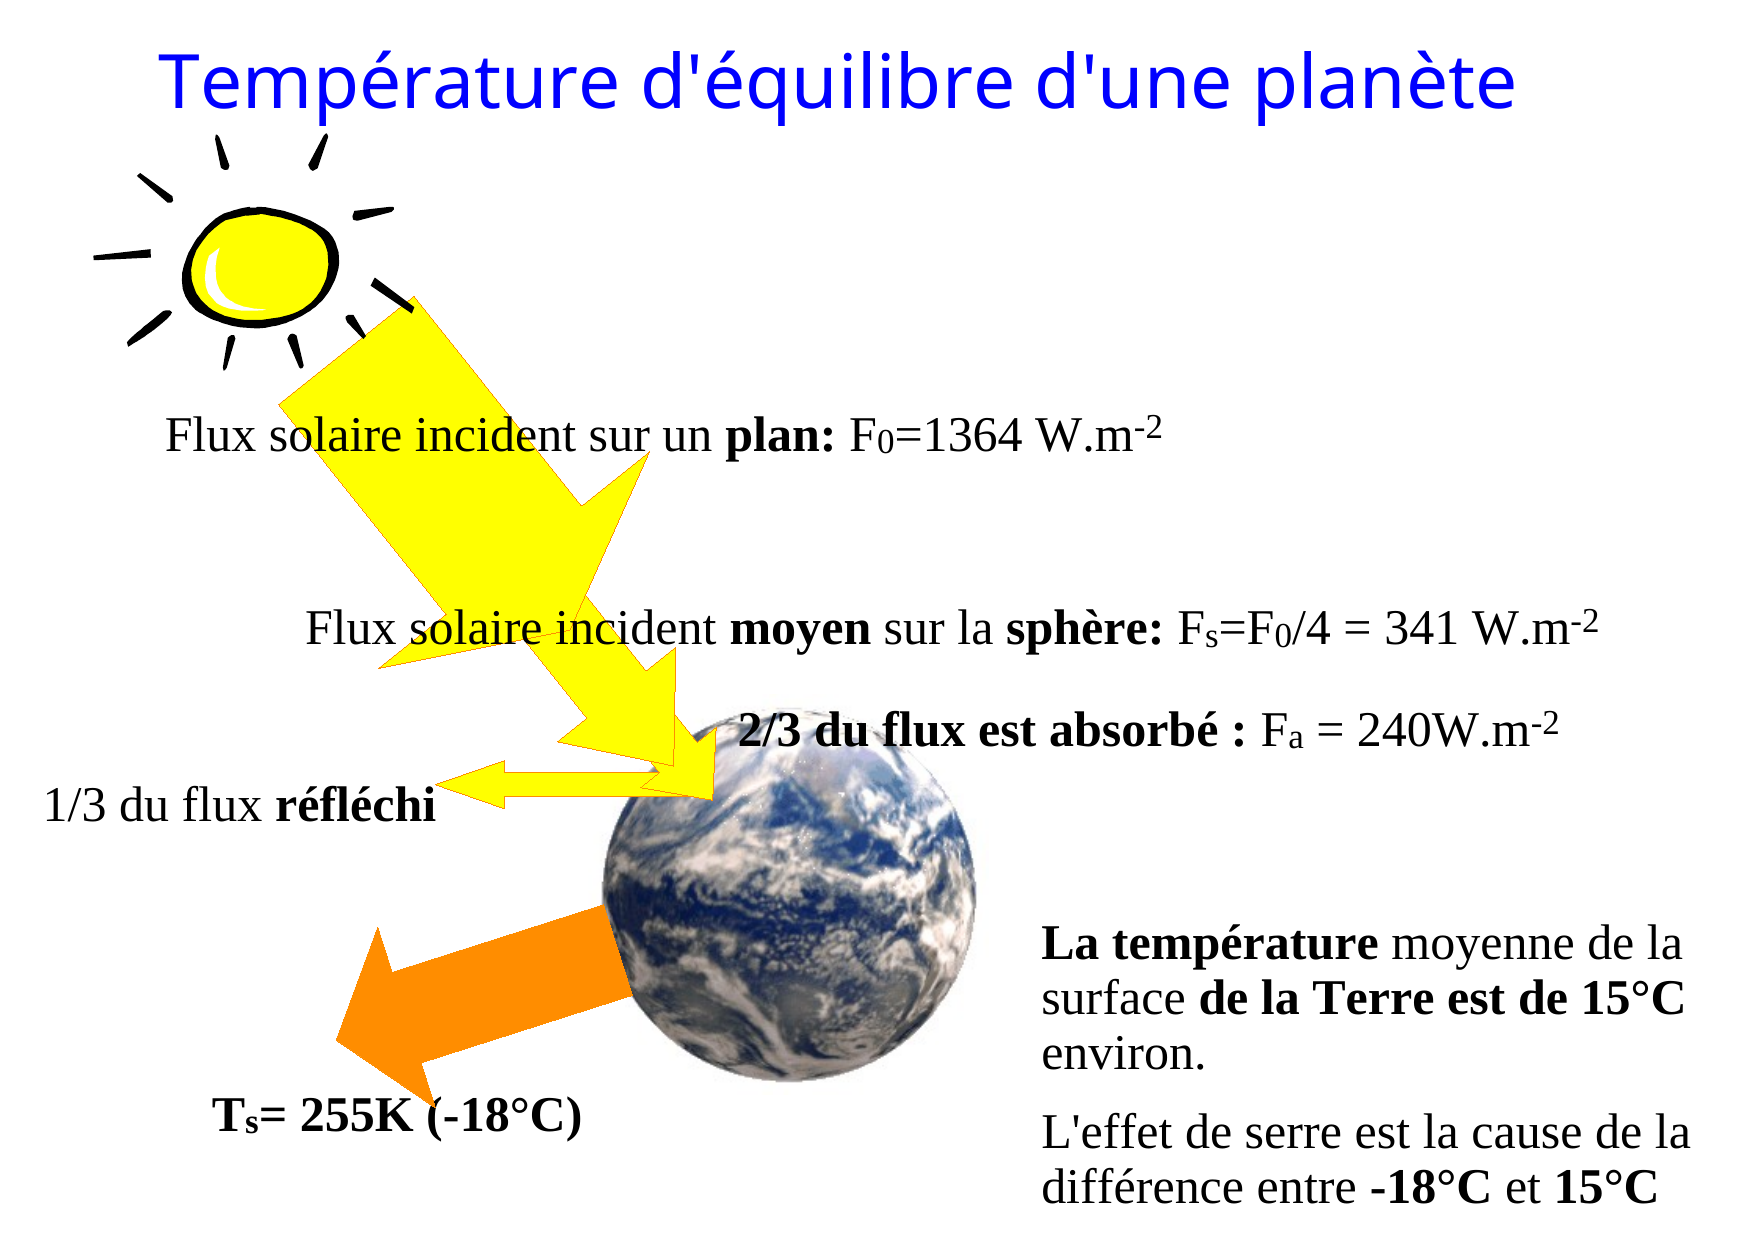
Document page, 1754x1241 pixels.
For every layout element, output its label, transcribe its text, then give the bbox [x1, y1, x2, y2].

text_box Flux solaire incident sur un plan: F0=1364 W.m-2 [150, 399, 1291, 483]
text_box [93, 249, 151, 261]
text_box Ts= 255K (-18°C) [169, 1079, 625, 1162]
text_box 1/3 du flux réfléchi [27, 769, 481, 840]
text_box [287, 333, 304, 369]
picture [588, 694, 989, 1095]
text_box [352, 206, 394, 221]
text_box 2/3 du flux est absorbé : Fa = 240W.m-2 [723, 694, 1726, 779]
text_box [181, 206, 340, 329]
picture [588, 749, 658, 772]
text_box Température d'équilibre d'une planète [71, 27, 1606, 131]
text_box [222, 335, 236, 371]
text_box [341, 483, 636, 592]
text_box La température moyenne de la surface de la Terre est de 15°C environ. L'effet de serre est la cause de la différence entre -18°C et 15°C [1026, 907, 1733, 1223]
text_box Flux solaire incident moyen sur la sphère: Fs=F0/4 = 341 W.m-2 [290, 592, 1636, 677]
text_box [308, 133, 329, 171]
text_box [215, 134, 230, 170]
text_box [336, 904, 633, 1108]
text_box [480, 677, 717, 809]
text_box [126, 310, 173, 347]
text_box [136, 172, 174, 203]
text_box [285, 277, 497, 399]
